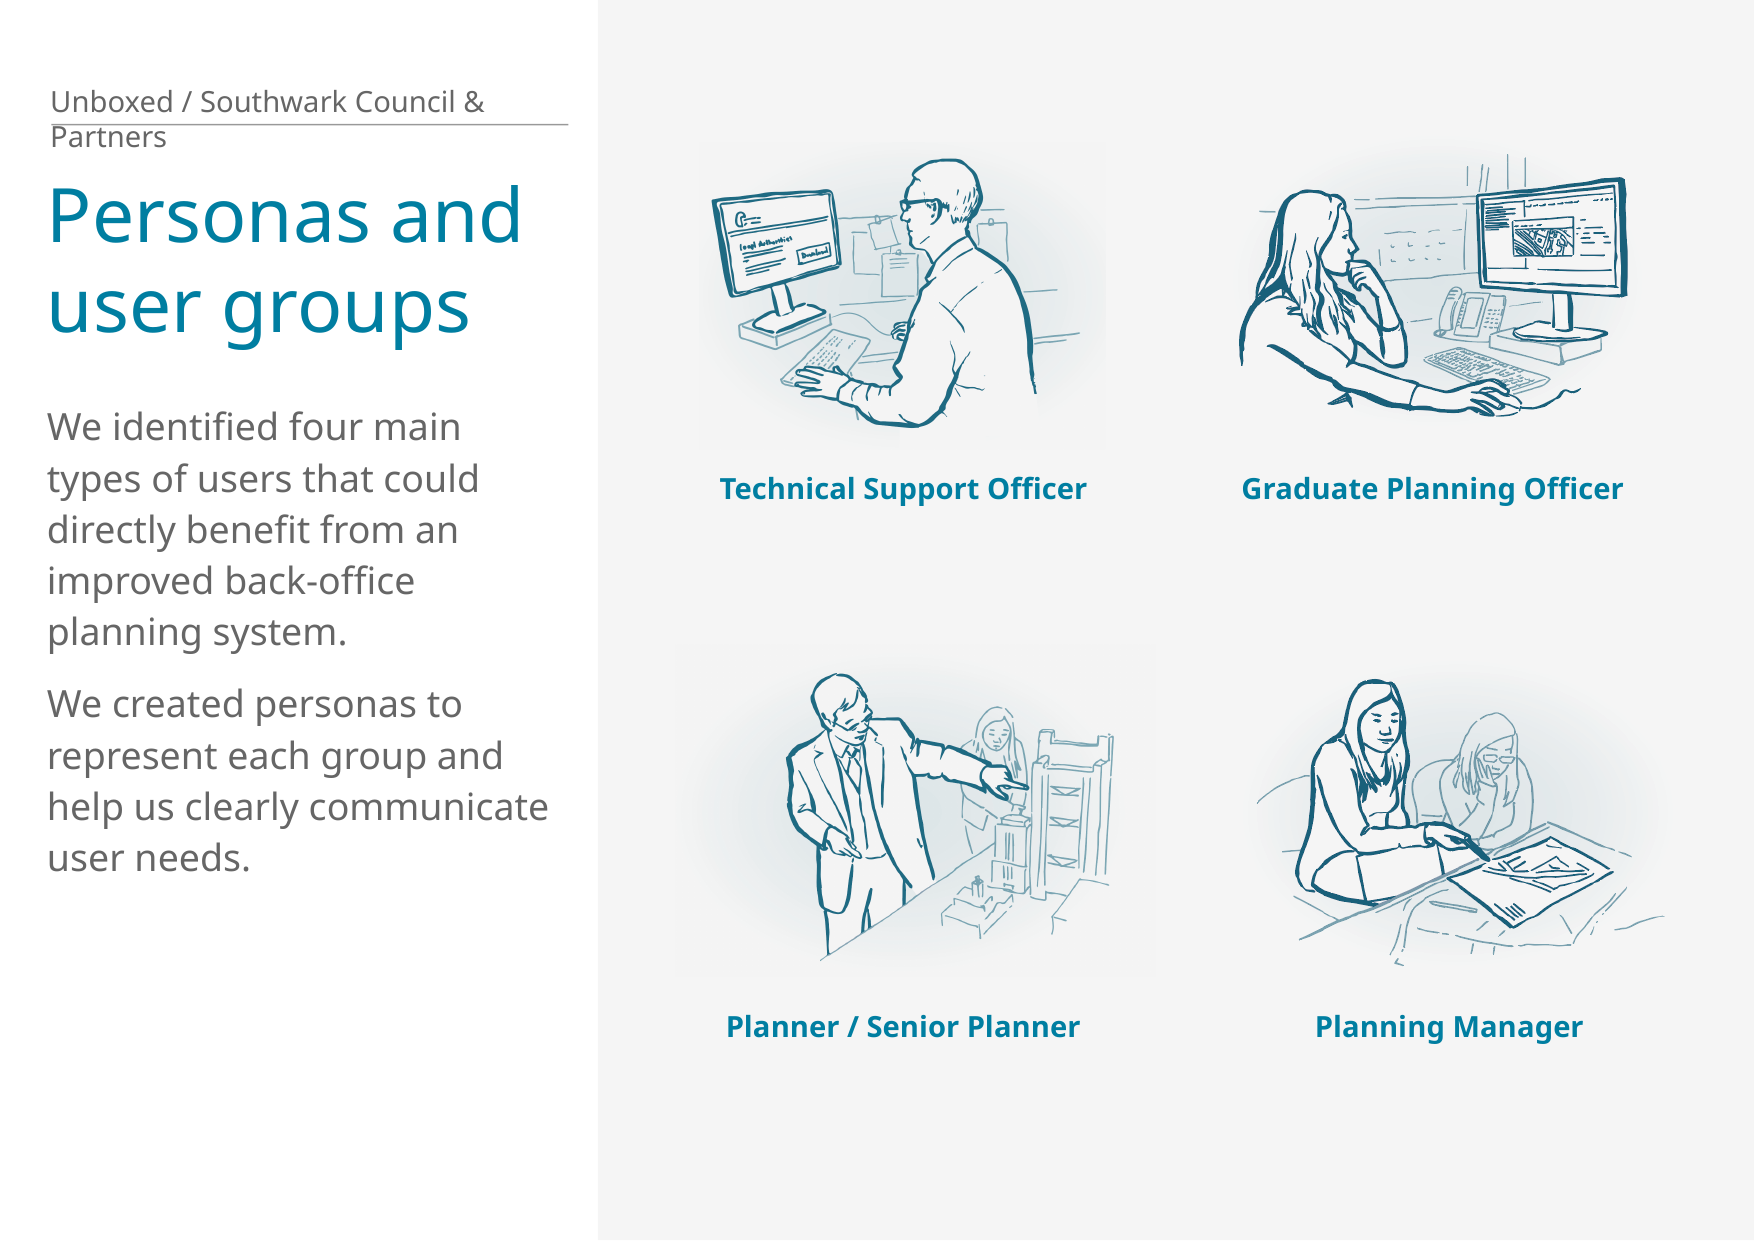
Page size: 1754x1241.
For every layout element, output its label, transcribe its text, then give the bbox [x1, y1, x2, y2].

text_box Personas and user groups We identified four main types of users that could directly benefit from an improved back-office planning system. We created personas to represent each group and help us clearly communicate user needs. [29, 149, 569, 1002]
text_box [597, 0, 1754, 1241]
text_box Planner / Senior Planner [708, 990, 1099, 1073]
text_box Unboxed / Southwark Council & Partners [32, 65, 598, 128]
text_box Graduate Planning Officer [1194, 453, 1672, 536]
text_box Technical Support Officer [665, 453, 1142, 536]
text_box Planning Manager [1254, 990, 1645, 1073]
